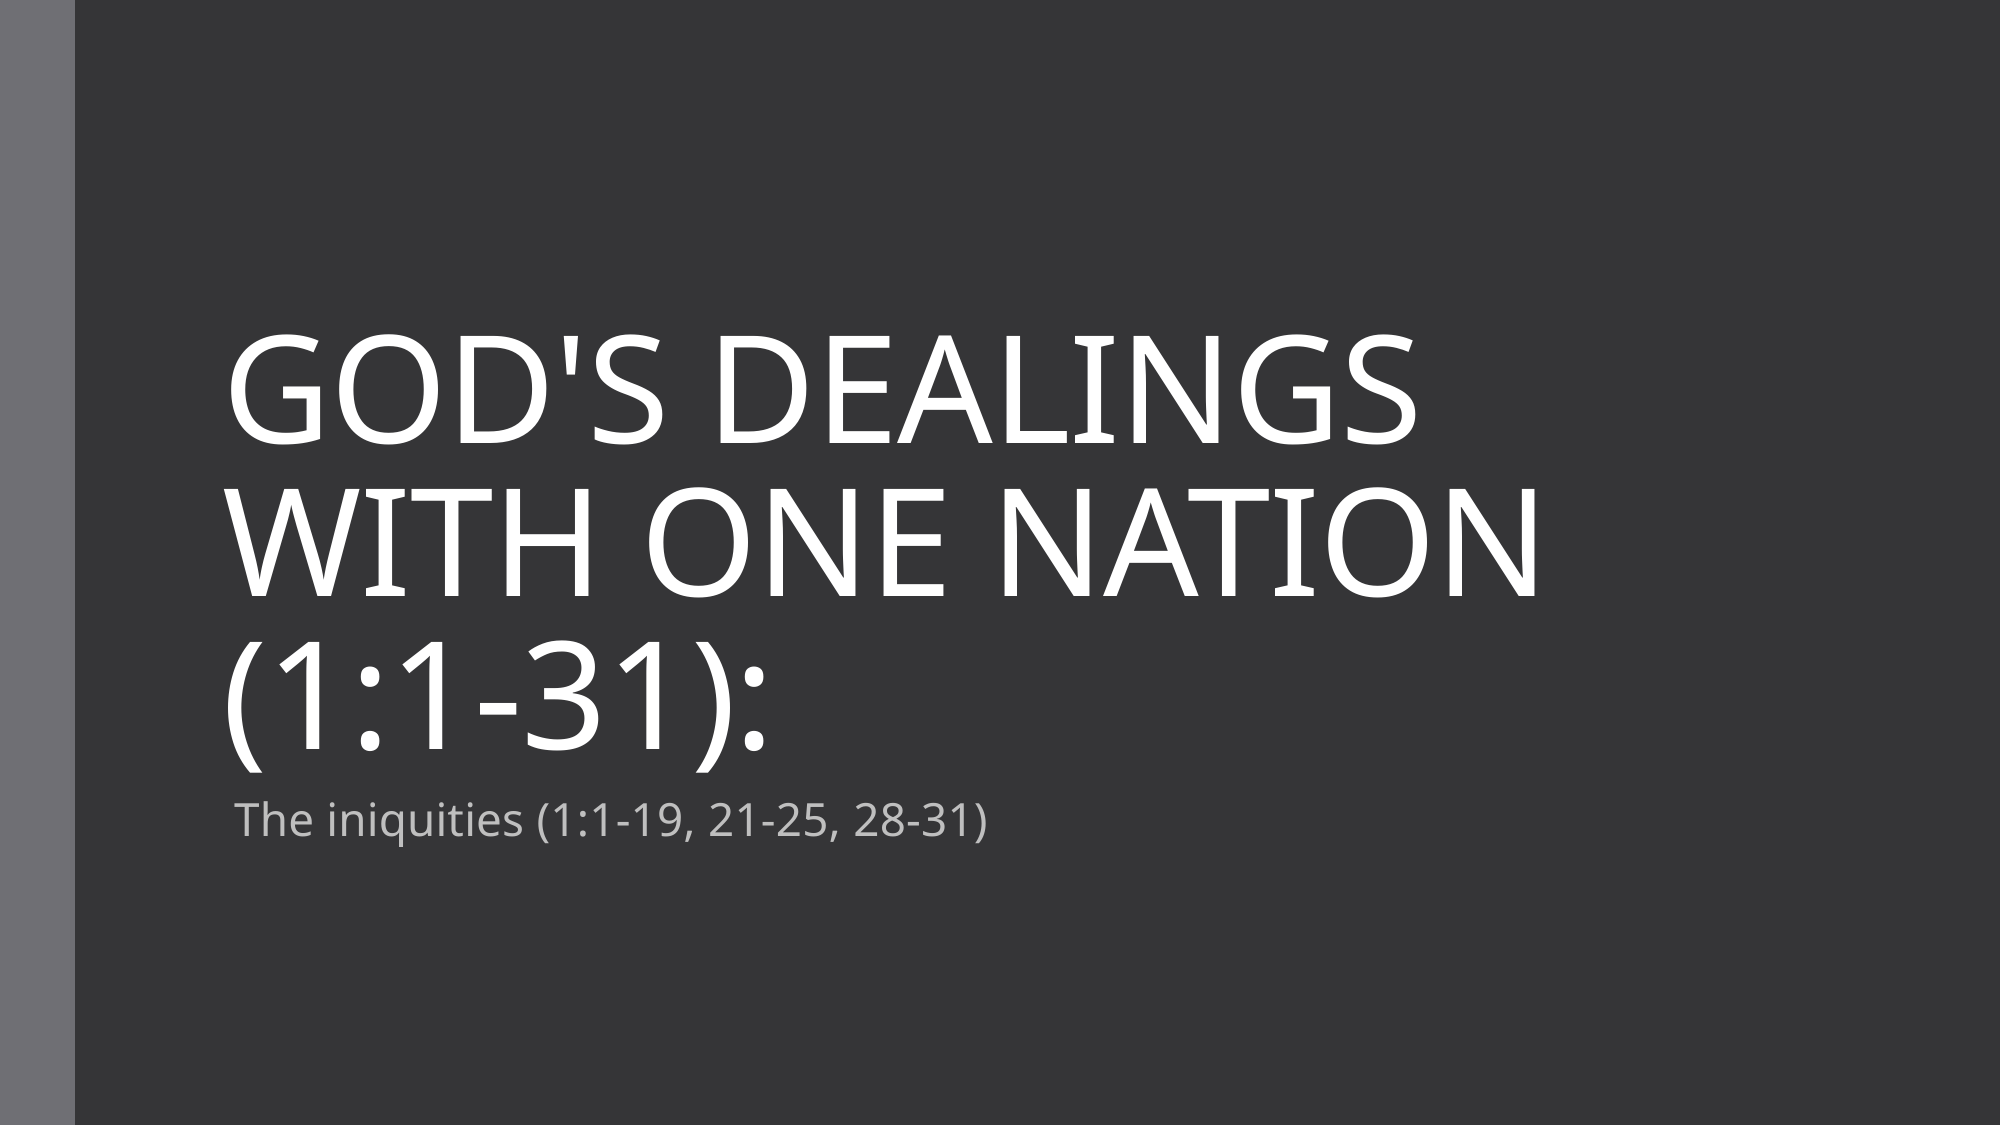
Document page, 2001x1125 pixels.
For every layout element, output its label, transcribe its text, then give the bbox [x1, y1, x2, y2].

title GOD'S DEALINGS WITH ONE NATION (1:1-31): [206, 124, 1752, 787]
subtitle The iniquities (1:1-19, 21-25, 28-31) [206, 787, 1752, 1066]
